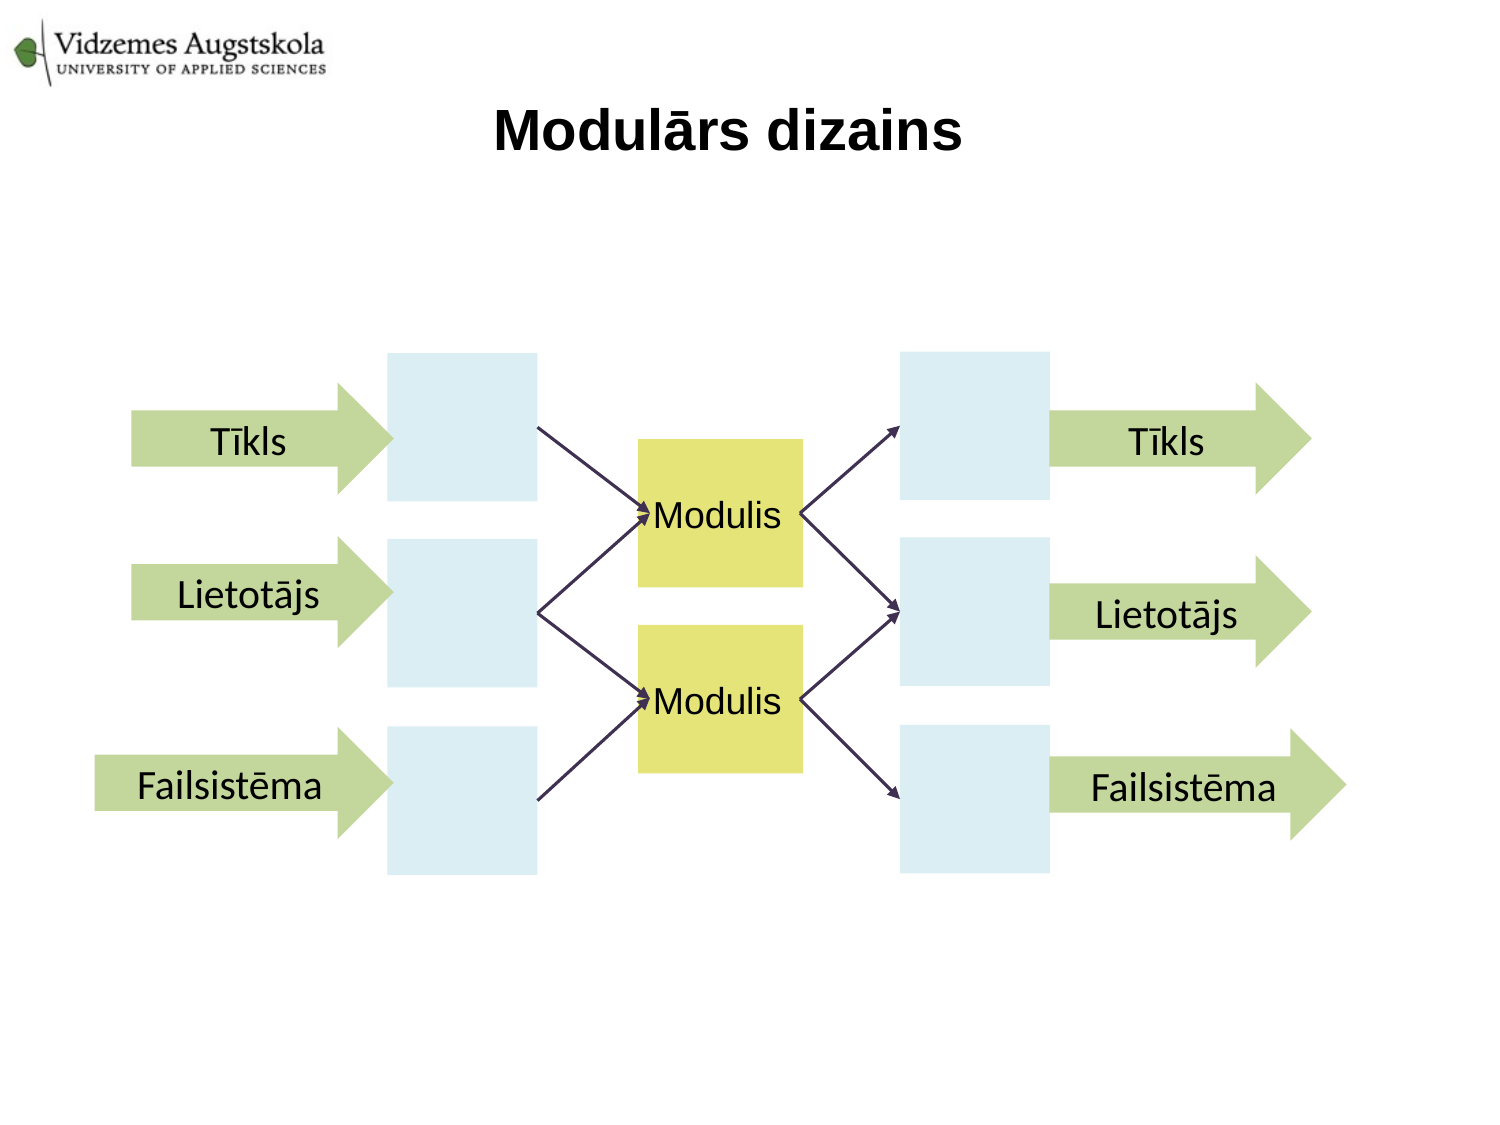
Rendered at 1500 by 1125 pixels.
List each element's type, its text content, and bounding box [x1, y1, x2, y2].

text_box [387, 726, 538, 875]
text_box Failsistēma [94, 726, 394, 840]
text_box Lietotājs [131, 535, 394, 649]
text_box [387, 538, 538, 688]
text_box Lietotājs [1049, 555, 1312, 668]
text_box Modulis [638, 439, 804, 588]
text_box Tīkls [131, 382, 394, 495]
text_box [899, 724, 1050, 874]
title Modulārs dizains [85, 87, 1372, 177]
text_box Failsistēma [1049, 728, 1347, 841]
text_box Tīkls [1049, 382, 1312, 495]
picture [5, 2, 334, 102]
text_box [387, 353, 538, 502]
text_box [899, 537, 1050, 686]
text_box [899, 351, 1050, 500]
text_box Modulis [638, 624, 804, 774]
